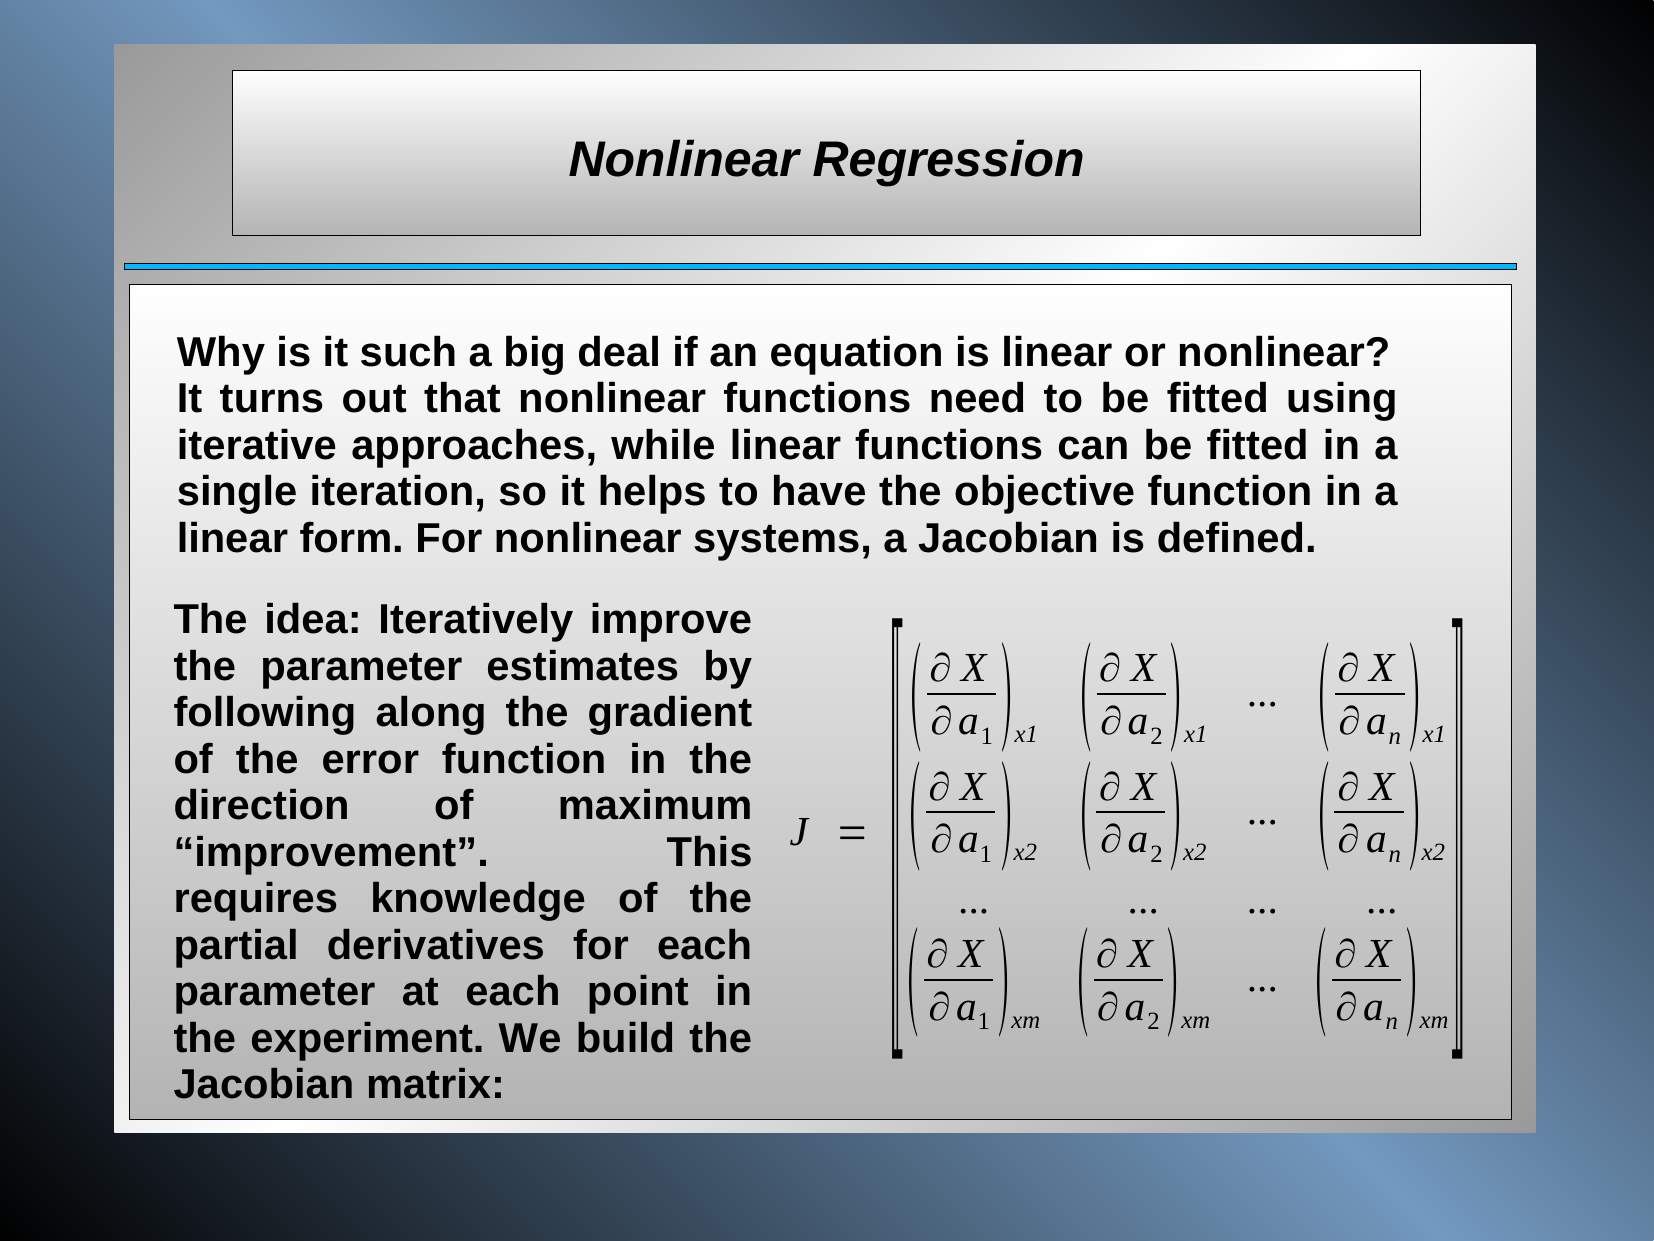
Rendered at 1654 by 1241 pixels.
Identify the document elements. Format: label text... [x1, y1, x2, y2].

text_box [124, 263, 1517, 270]
text_box Nonlinear Regression [397, 131, 1256, 194]
text_box The idea: Iteratively improve the parameter estimates by following along the gradient of the error function in the direction of maximum “improvement”. This requires knowledge of the partial derivatives for each parameter at each point in the experiment. We build the Jacobian matrix: [173, 596, 753, 1108]
text_box Why is it such a big deal if an equation is linear or nonlinear? It turns out that nonlinear functions need to be fitted using iterative approaches, while linear functions can be fitted in a single iteration, so it helps to have the objective function in a linear form. For nonlinear systems, a Jacobian is defined. [176, 328, 1462, 701]
text_box [129, 284, 1512, 1120]
chart [780, 616, 1472, 1061]
text_box [232, 70, 1421, 236]
